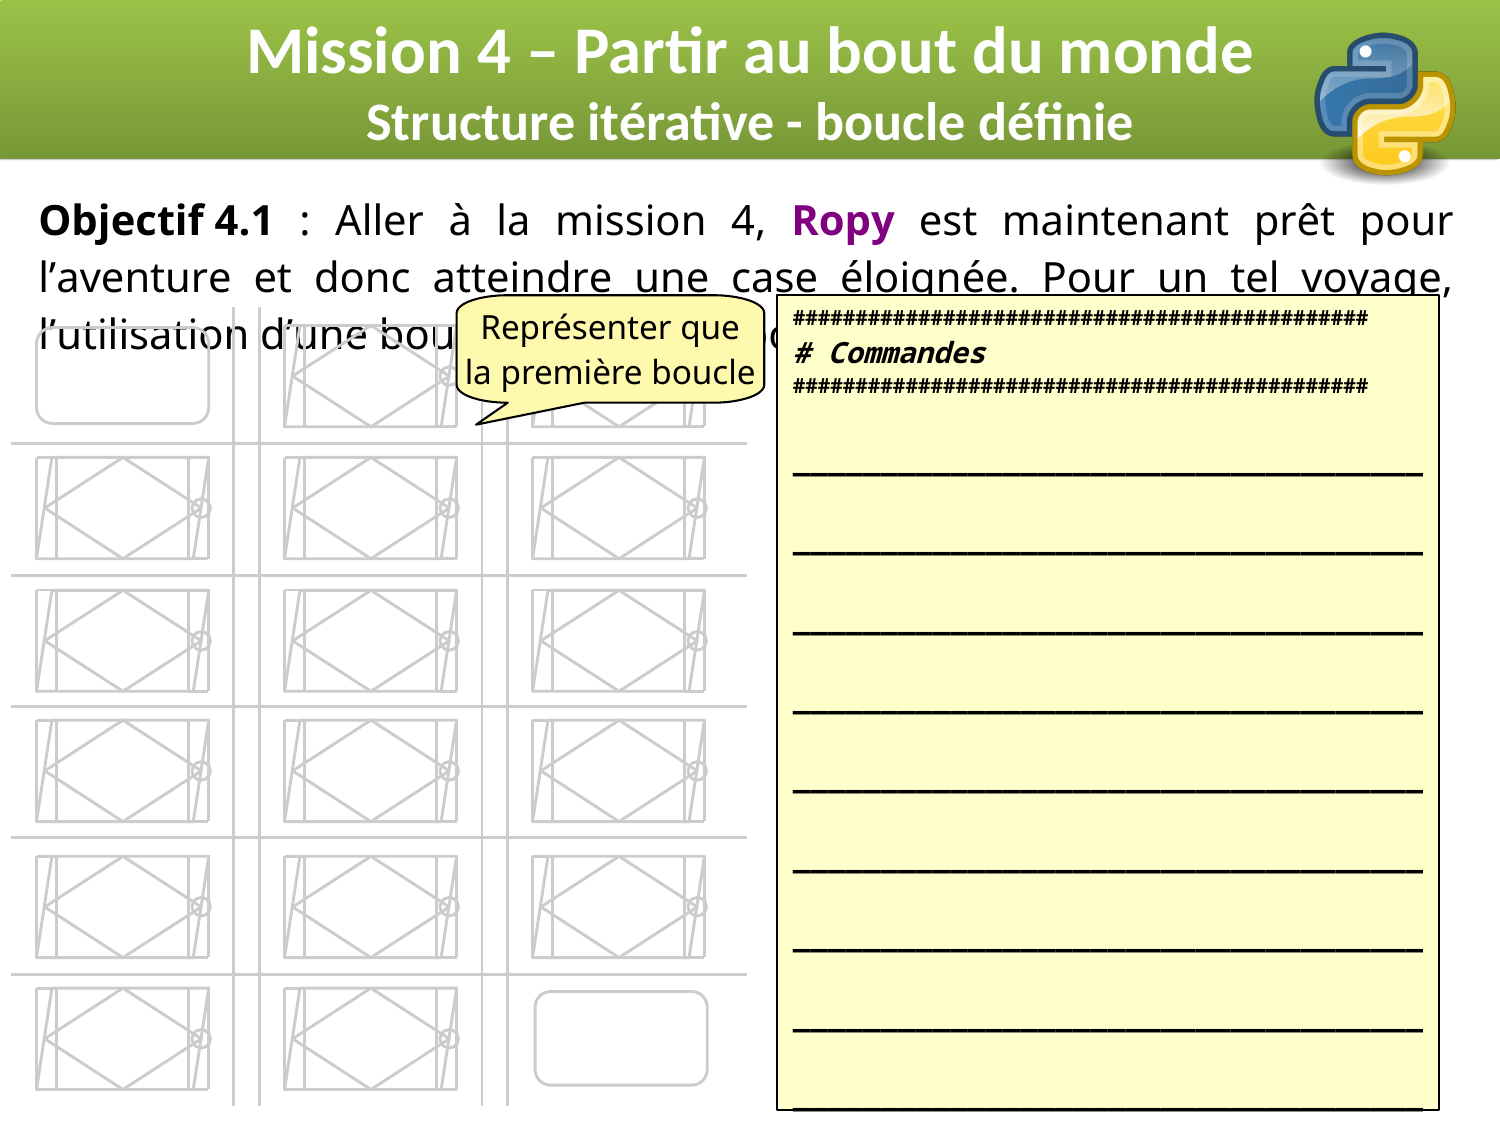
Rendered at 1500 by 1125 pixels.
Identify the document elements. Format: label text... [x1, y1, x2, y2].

text_box ############################################## # Commandes ############################################## ____________________________________ ____________________________________ ____________________________________ ____________________________________ ____________________________________ ____________________________________ ____________________________________ ____________________________________ ____________________________________ ____________________________________ ____________________________________ ____________________________________ [777, 295, 1439, 1111]
text_box [697, 762, 703, 781]
text_box [202, 898, 207, 916]
text_box [202, 1030, 207, 1048]
text_box [450, 898, 455, 916]
text_box Objectif 4.1 : Aller à la mission 4, Ropy est maintenant prêt pour l’aventure et donc atteindre une case éloignée. Pour un tel voyage, l’utilisation d’une boucle définie s’impose. [23, 183, 1469, 324]
text_box [449, 762, 455, 781]
picture [1305, 29, 1465, 183]
text_box [449, 632, 455, 651]
text_box [697, 898, 703, 916]
text_box [449, 367, 455, 386]
text_box [697, 499, 703, 518]
text_box [450, 1030, 455, 1048]
text_box [697, 632, 703, 651]
text_box [202, 762, 207, 780]
text_box [449, 499, 455, 518]
text_box [202, 632, 207, 650]
text_box [202, 499, 207, 518]
text_box Mission 4 – Partir au bout du monde Structure itérative - boucle définie [0, 0, 1500, 159]
text_box Représenter que la première boucle [456, 295, 765, 425]
